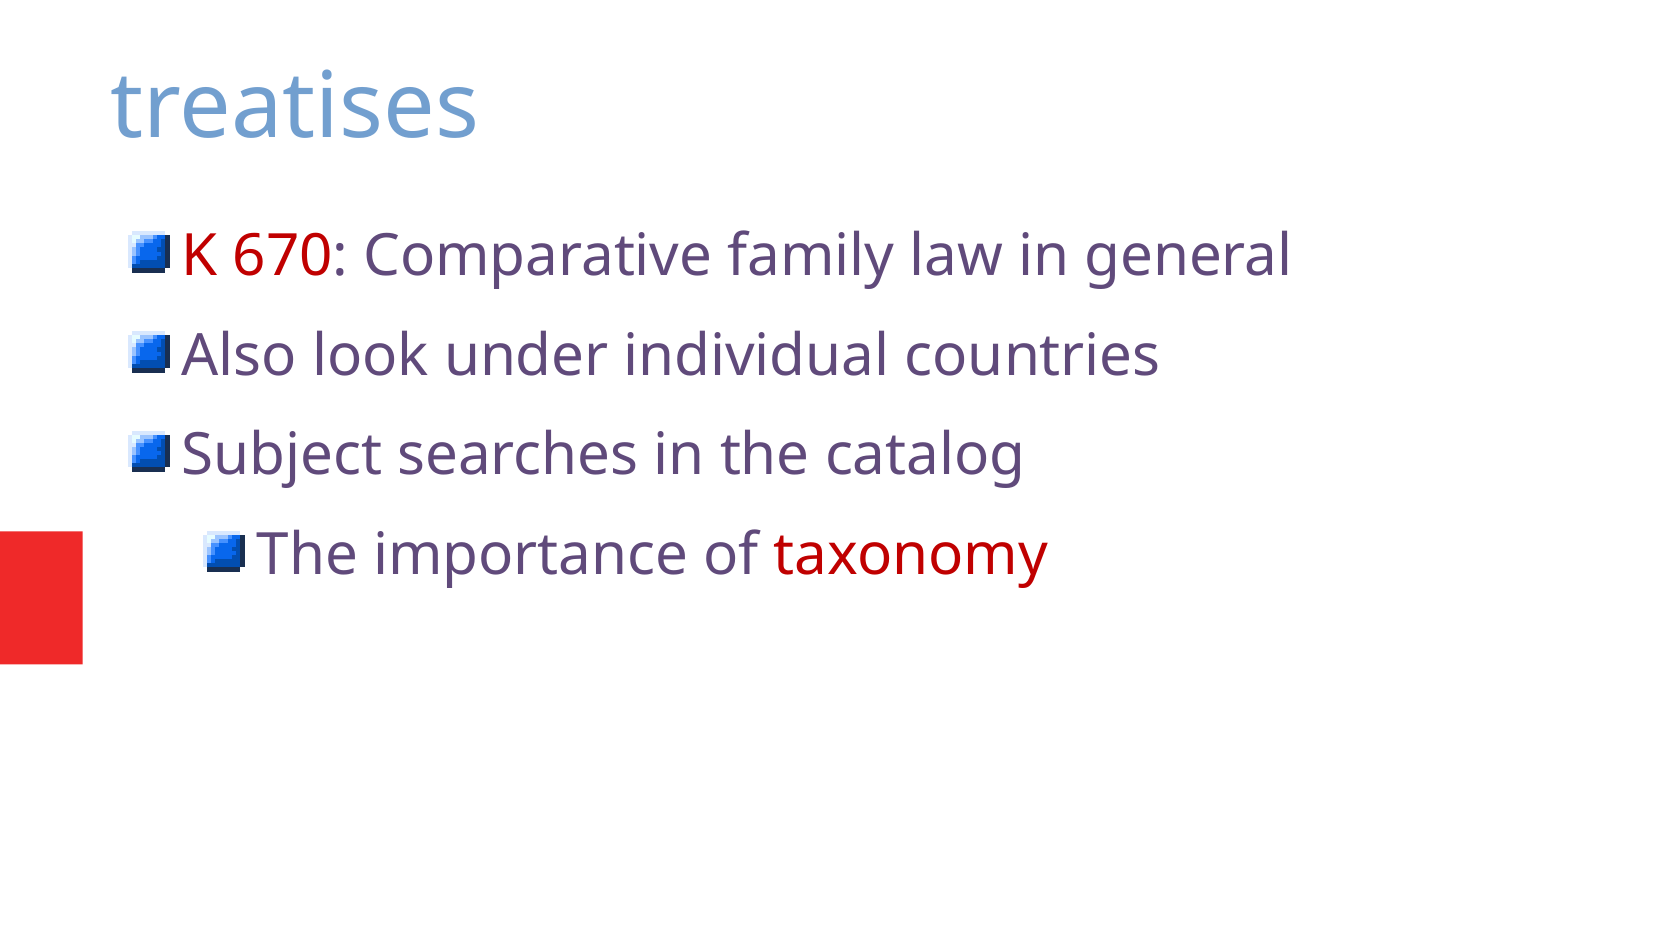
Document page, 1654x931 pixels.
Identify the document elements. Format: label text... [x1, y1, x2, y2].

picture [128, 231, 170, 273]
picture [128, 331, 170, 373]
text_box K 670: Comparative family law in general Also look under individual countries Subject searches in the catalog The importance of taxonomy [110, 216, 1586, 827]
picture [203, 531, 245, 572]
text_box treatises [110, 45, 1586, 156]
picture [128, 431, 170, 472]
